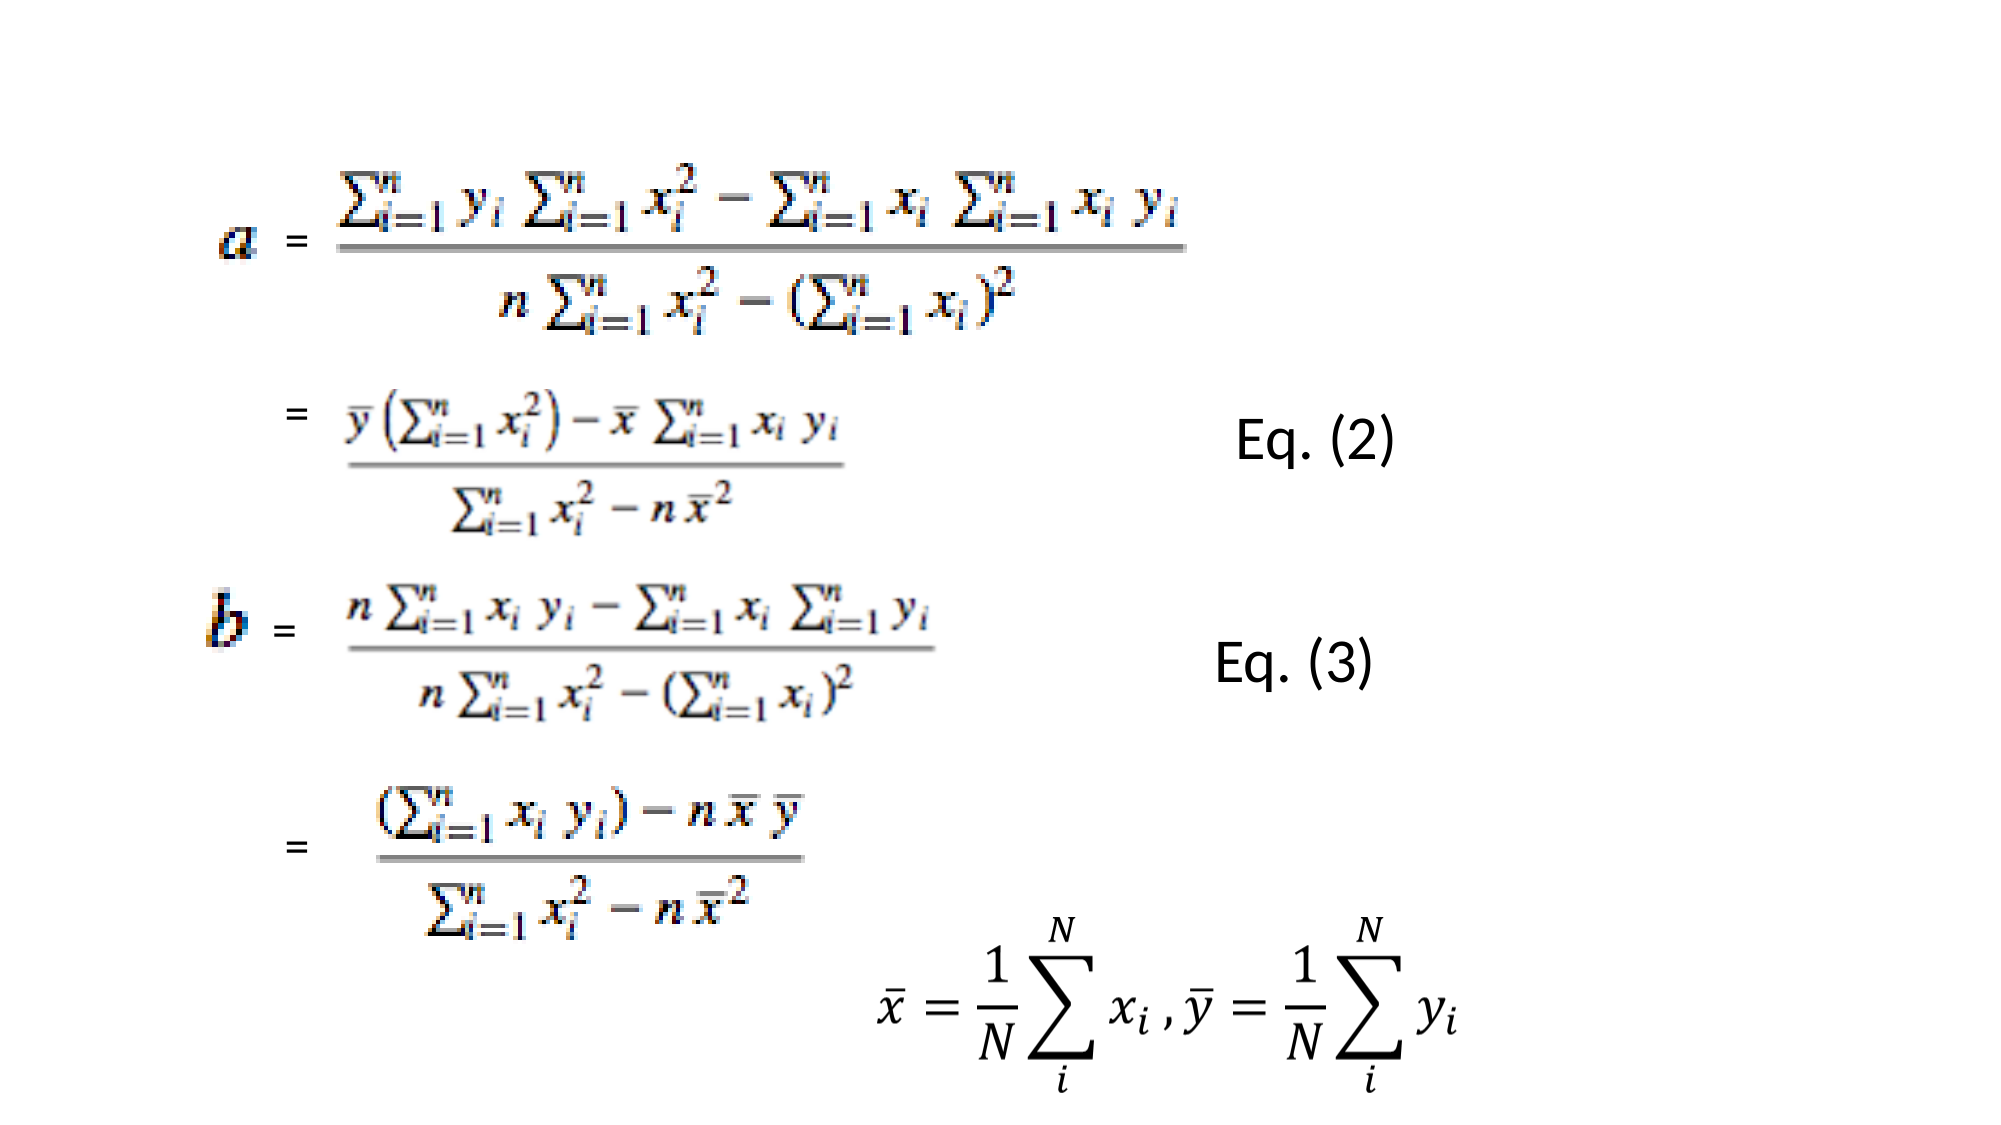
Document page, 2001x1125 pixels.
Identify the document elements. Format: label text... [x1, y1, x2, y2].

text_box [814, 910, 1524, 1125]
text_box = [269, 200, 368, 275]
picture [341, 581, 945, 734]
text_box Eq. (3) [1199, 612, 1437, 702]
picture [328, 159, 1196, 348]
text_box Eq. (2) [1221, 389, 1861, 479]
text_box = [257, 589, 341, 665]
text_box = [269, 373, 368, 448]
picture [206, 581, 248, 666]
picture [341, 389, 854, 548]
picture [368, 782, 814, 953]
text_box = [269, 806, 368, 881]
picture [219, 200, 257, 276]
